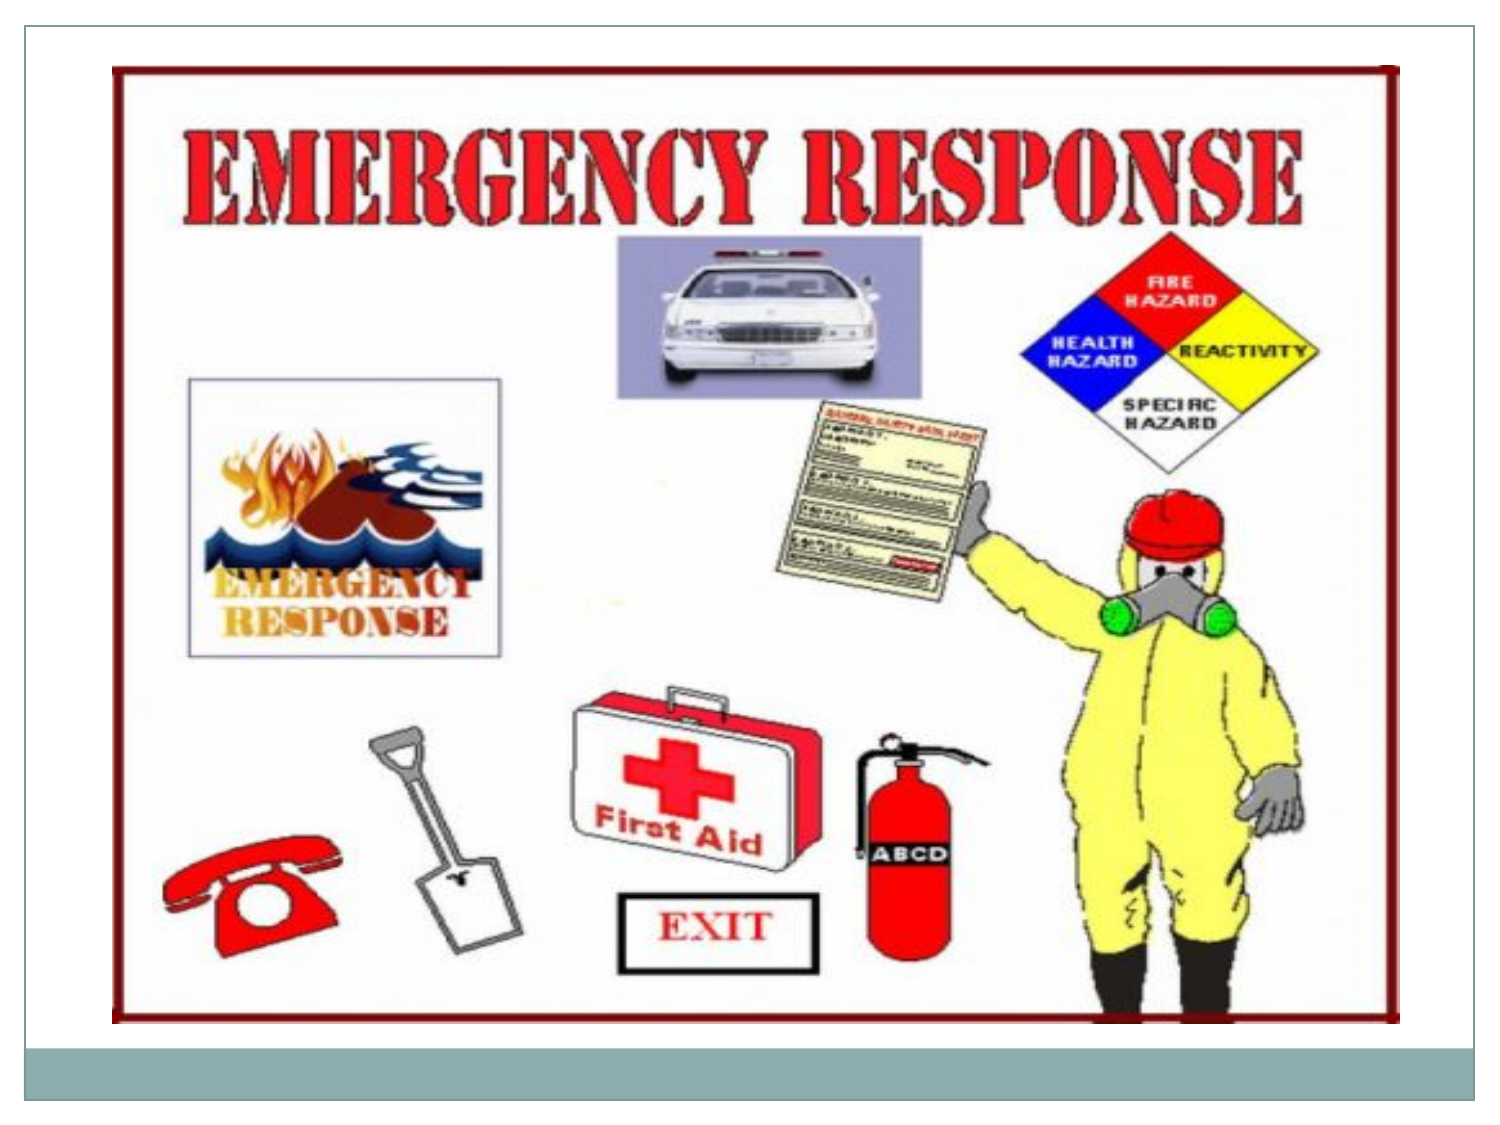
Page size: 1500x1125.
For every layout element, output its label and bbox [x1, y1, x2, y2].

picture [112, 65, 1400, 1024]
